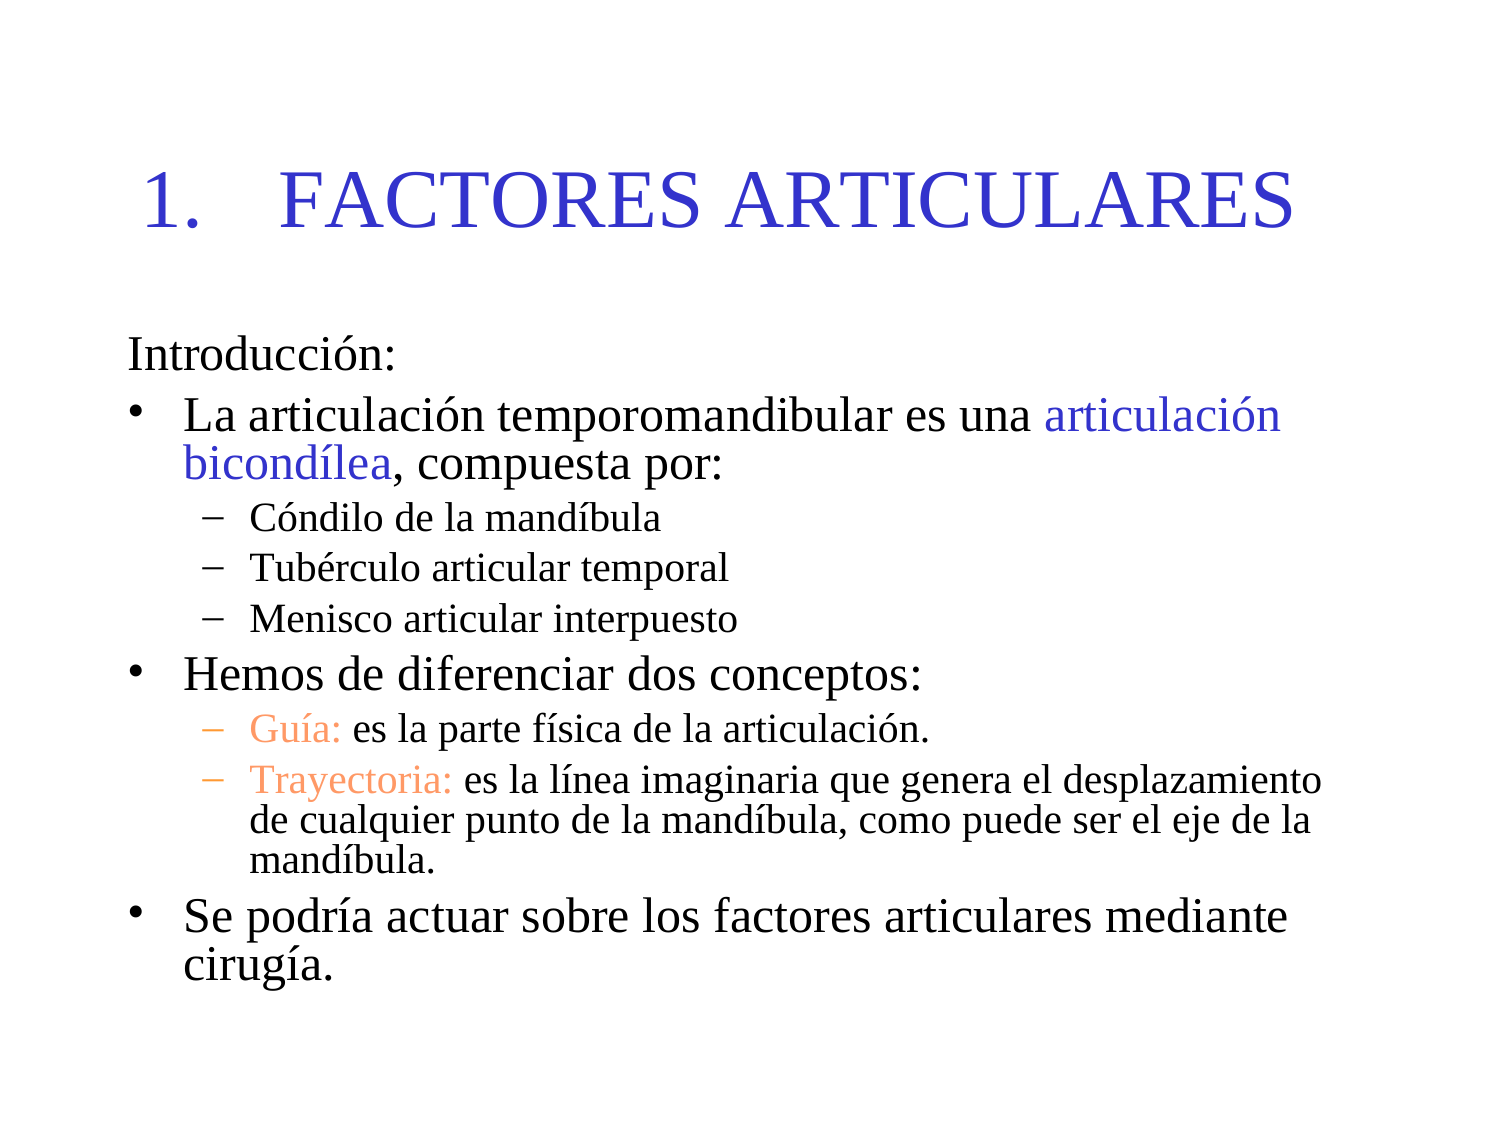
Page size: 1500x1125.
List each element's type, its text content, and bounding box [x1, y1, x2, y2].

list Introducción: La articulación temporomandibular es una articulación bicondílea, compuesta por: Cóndilo de la mandíbula Tubérculo articular temporal Menisco articular interpuesto Hemos de diferenciar dos conceptos: Guía: es la parte física de la articulación. Trayectoria: es la línea imaginaria que genera el desplazamiento de cualquier punto de la mandíbula, como puede ser el eje de la mandíbula. Se podría actuar sobre los factores articulares mediante cirugía. [112, 324, 1388, 1000]
title FACTORES ARTICULARES [50, 99, 1388, 288]
